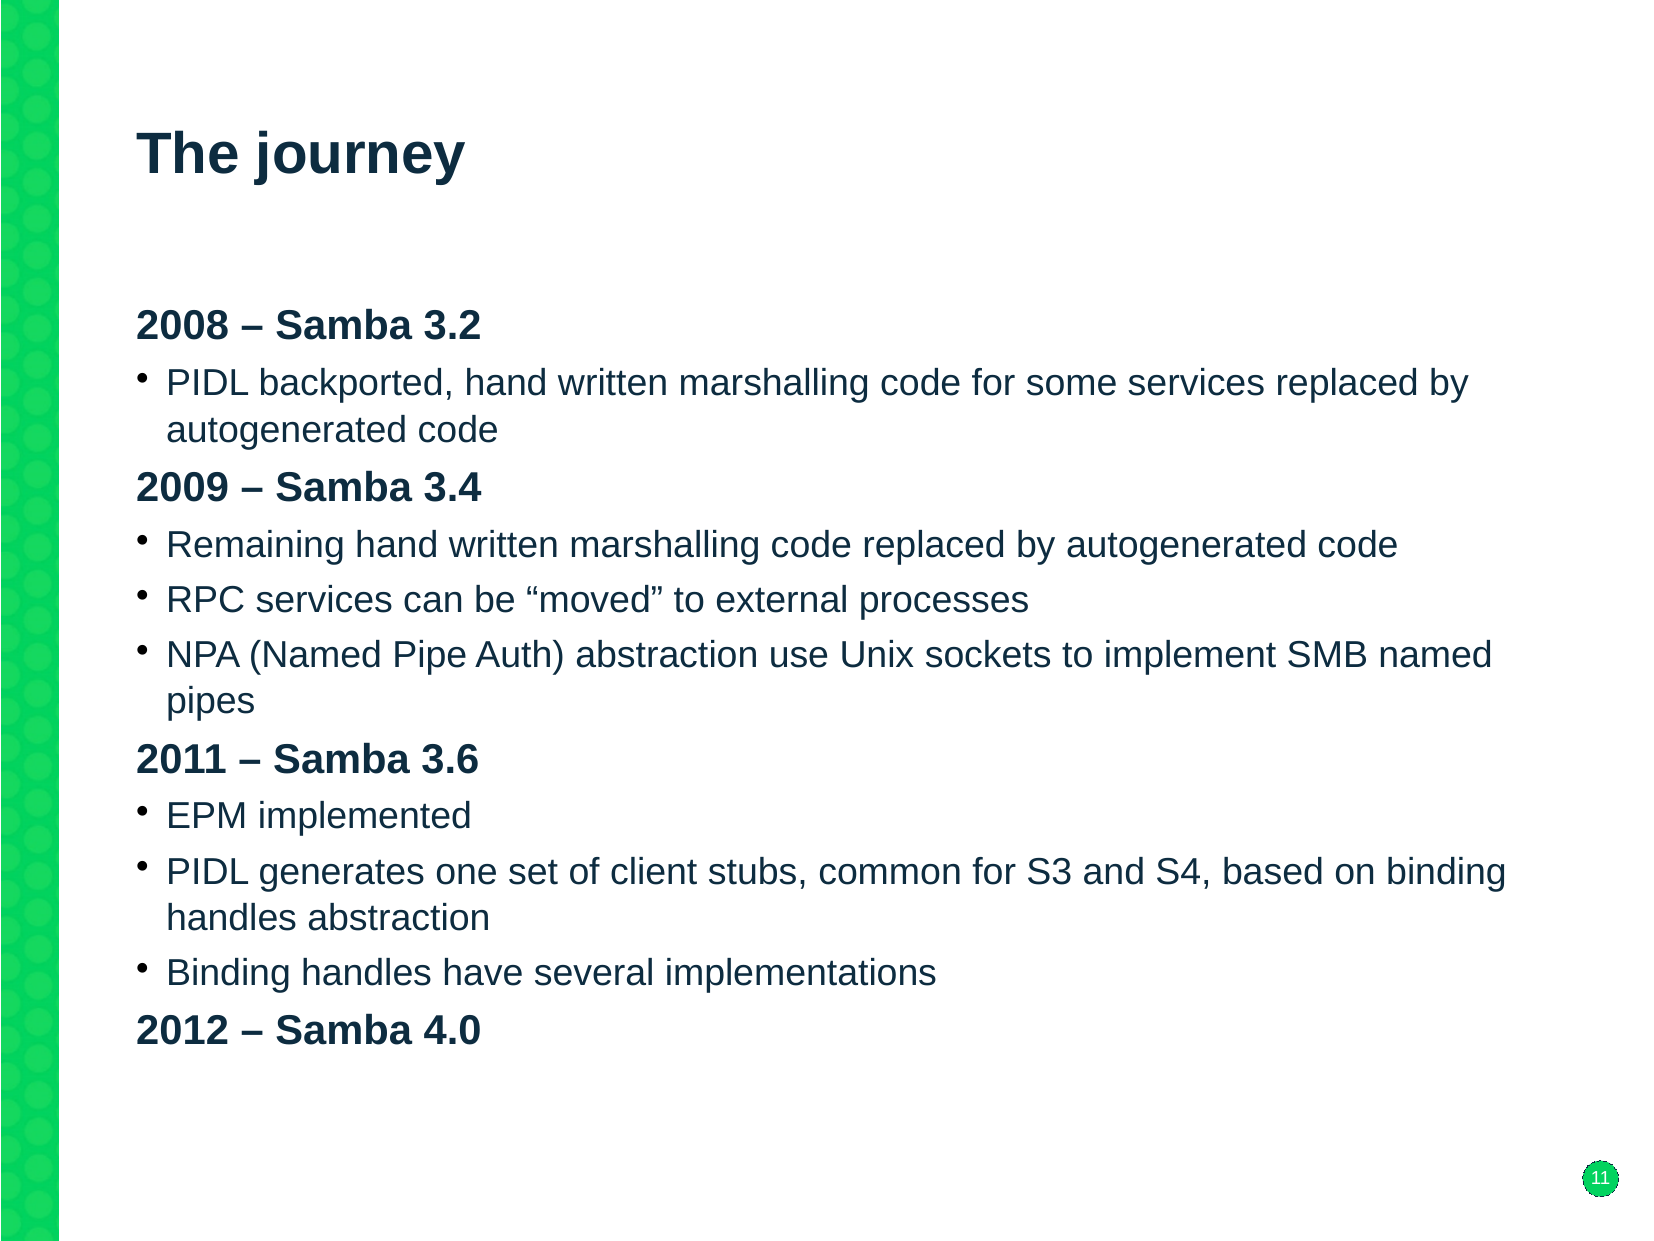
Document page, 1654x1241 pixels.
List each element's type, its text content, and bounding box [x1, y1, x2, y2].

title The journey [121, 49, 1531, 257]
picture [1, 0, 59, 1241]
list 2008 – Samba 3.2 PIDL backported, hand written marshalling code for some services replaced by autogenerated code 2009 – Samba 3.4 Remaining hand written marshalling code replaced by autogenerated code RPC services can be “moved” to external processes NPA (Named Pipe Auth) abstraction use Unix sockets to implement SMB named pipes 2011 – Samba 3.6 EPM implemented PIDL generates one set of client stubs, common for S3 and S4, based on binding handles abstraction Binding handles have several implementations 2012 – Samba 4.0 [121, 290, 1531, 1100]
